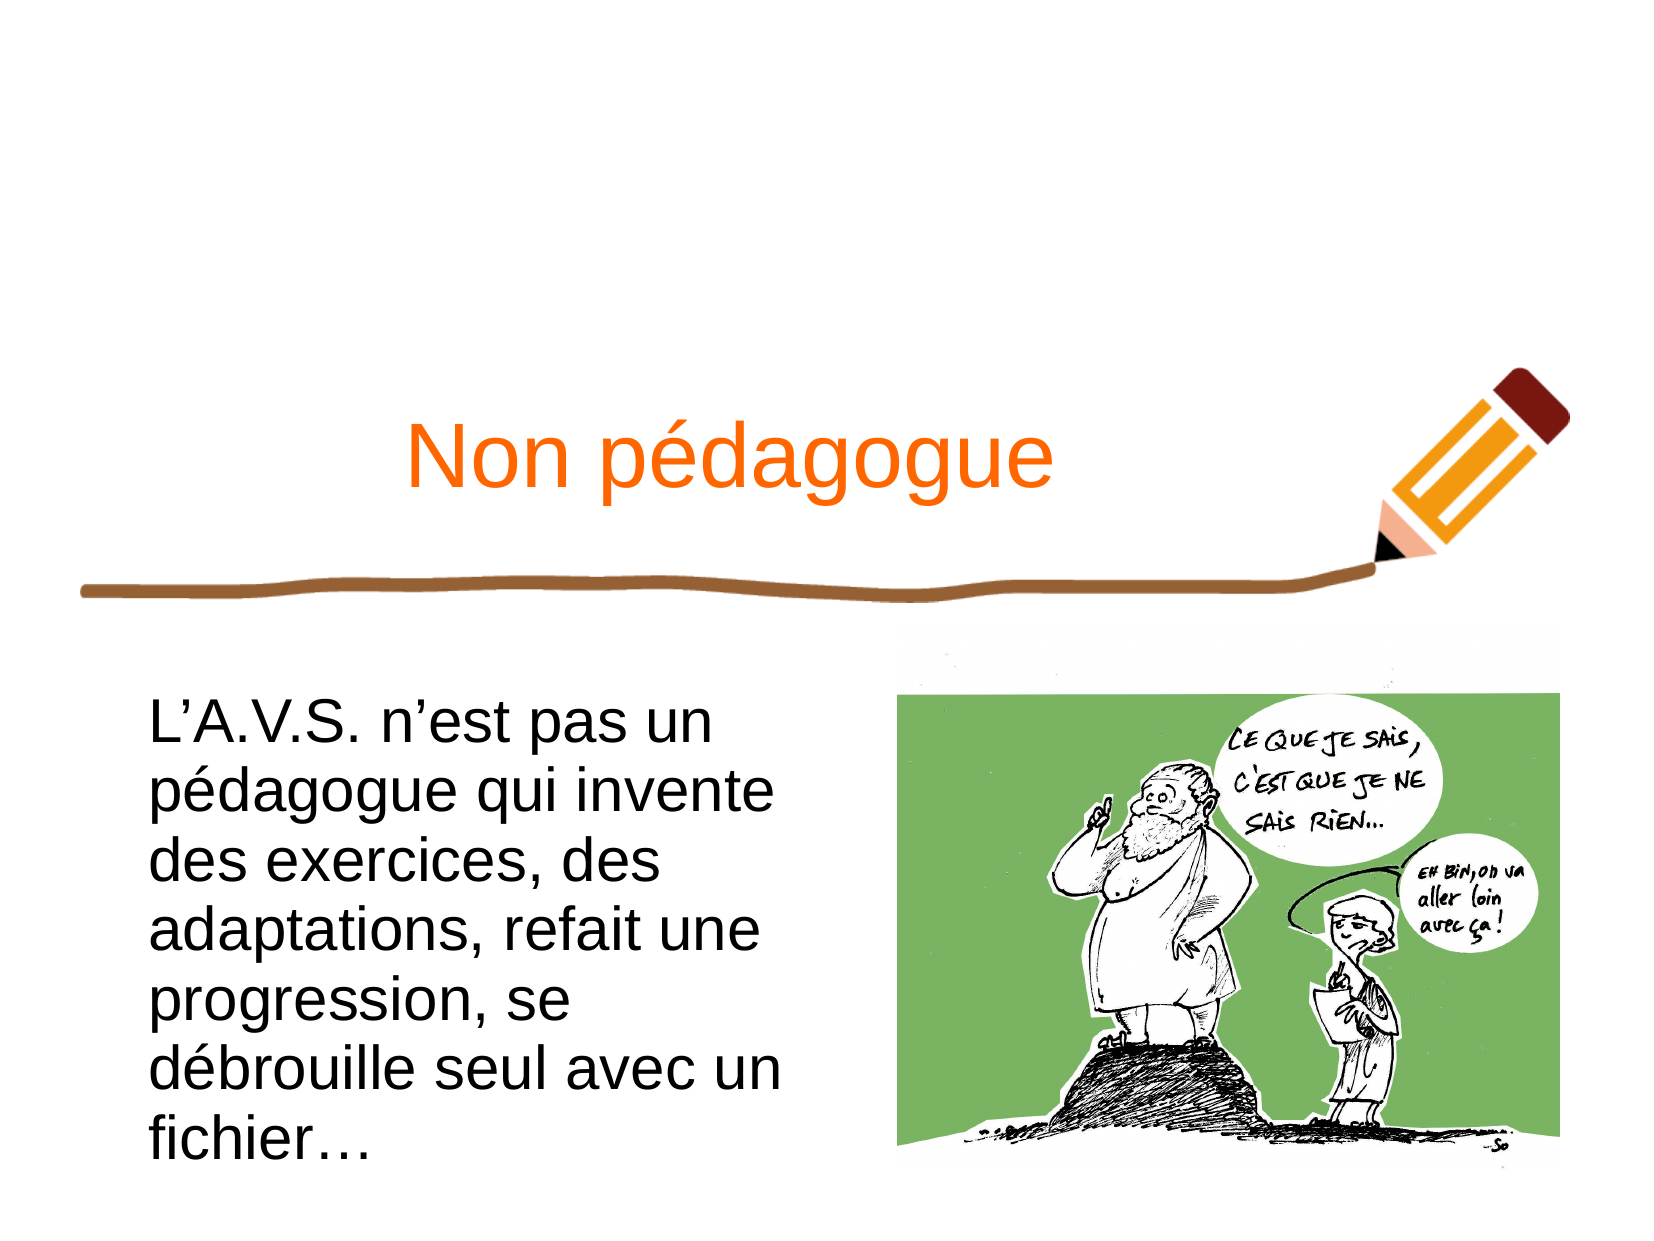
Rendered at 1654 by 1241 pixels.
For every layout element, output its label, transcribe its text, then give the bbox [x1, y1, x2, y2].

picture [897, 623, 1560, 1170]
title Non pédagogue [82, 352, 1379, 560]
list L’A.V.S. n’est pas un pédagogue qui invente des exercices, des adaptations, refait une progression, se débrouille seul avec un fichier… [82, 685, 809, 1177]
picture [80, 367, 1570, 603]
